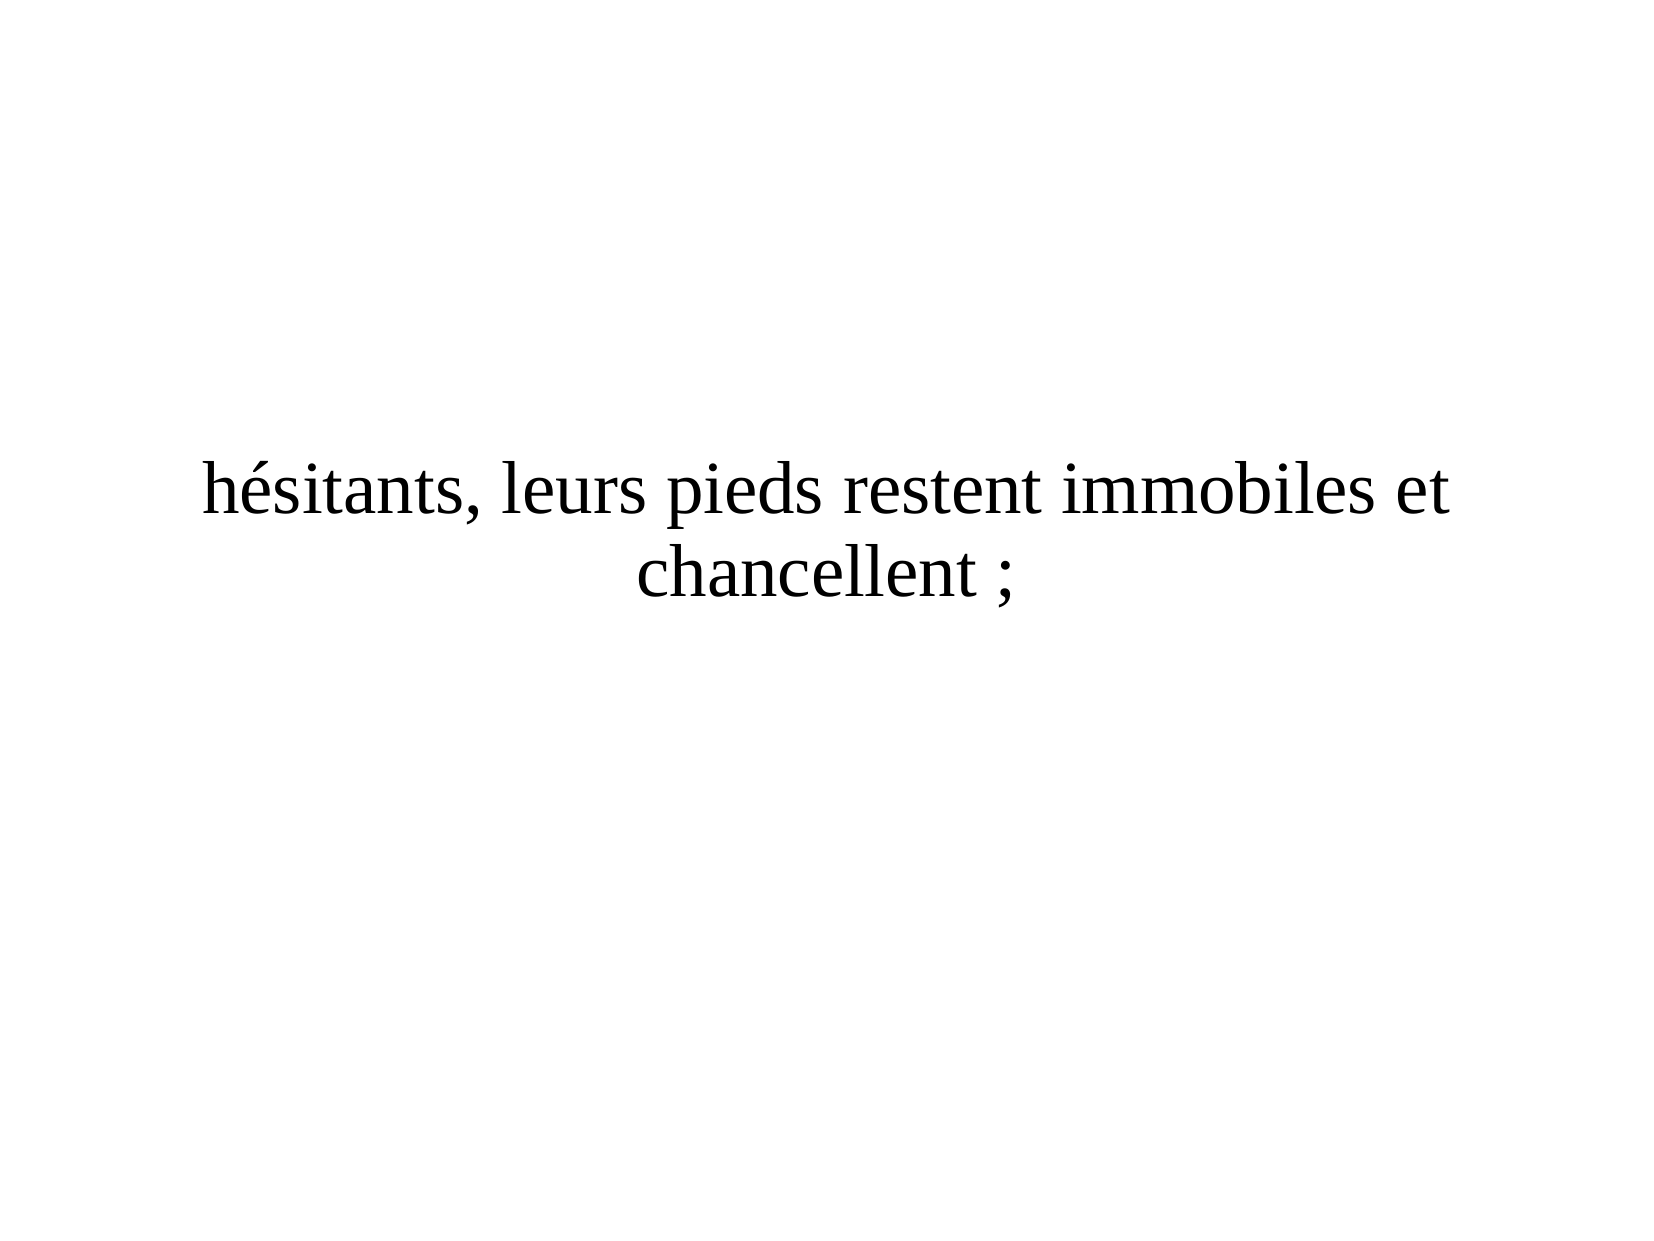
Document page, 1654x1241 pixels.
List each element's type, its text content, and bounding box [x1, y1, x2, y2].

subtitle hésitants, leurs pieds restent immobiles et chancellent ; [82, 49, 1571, 1010]
